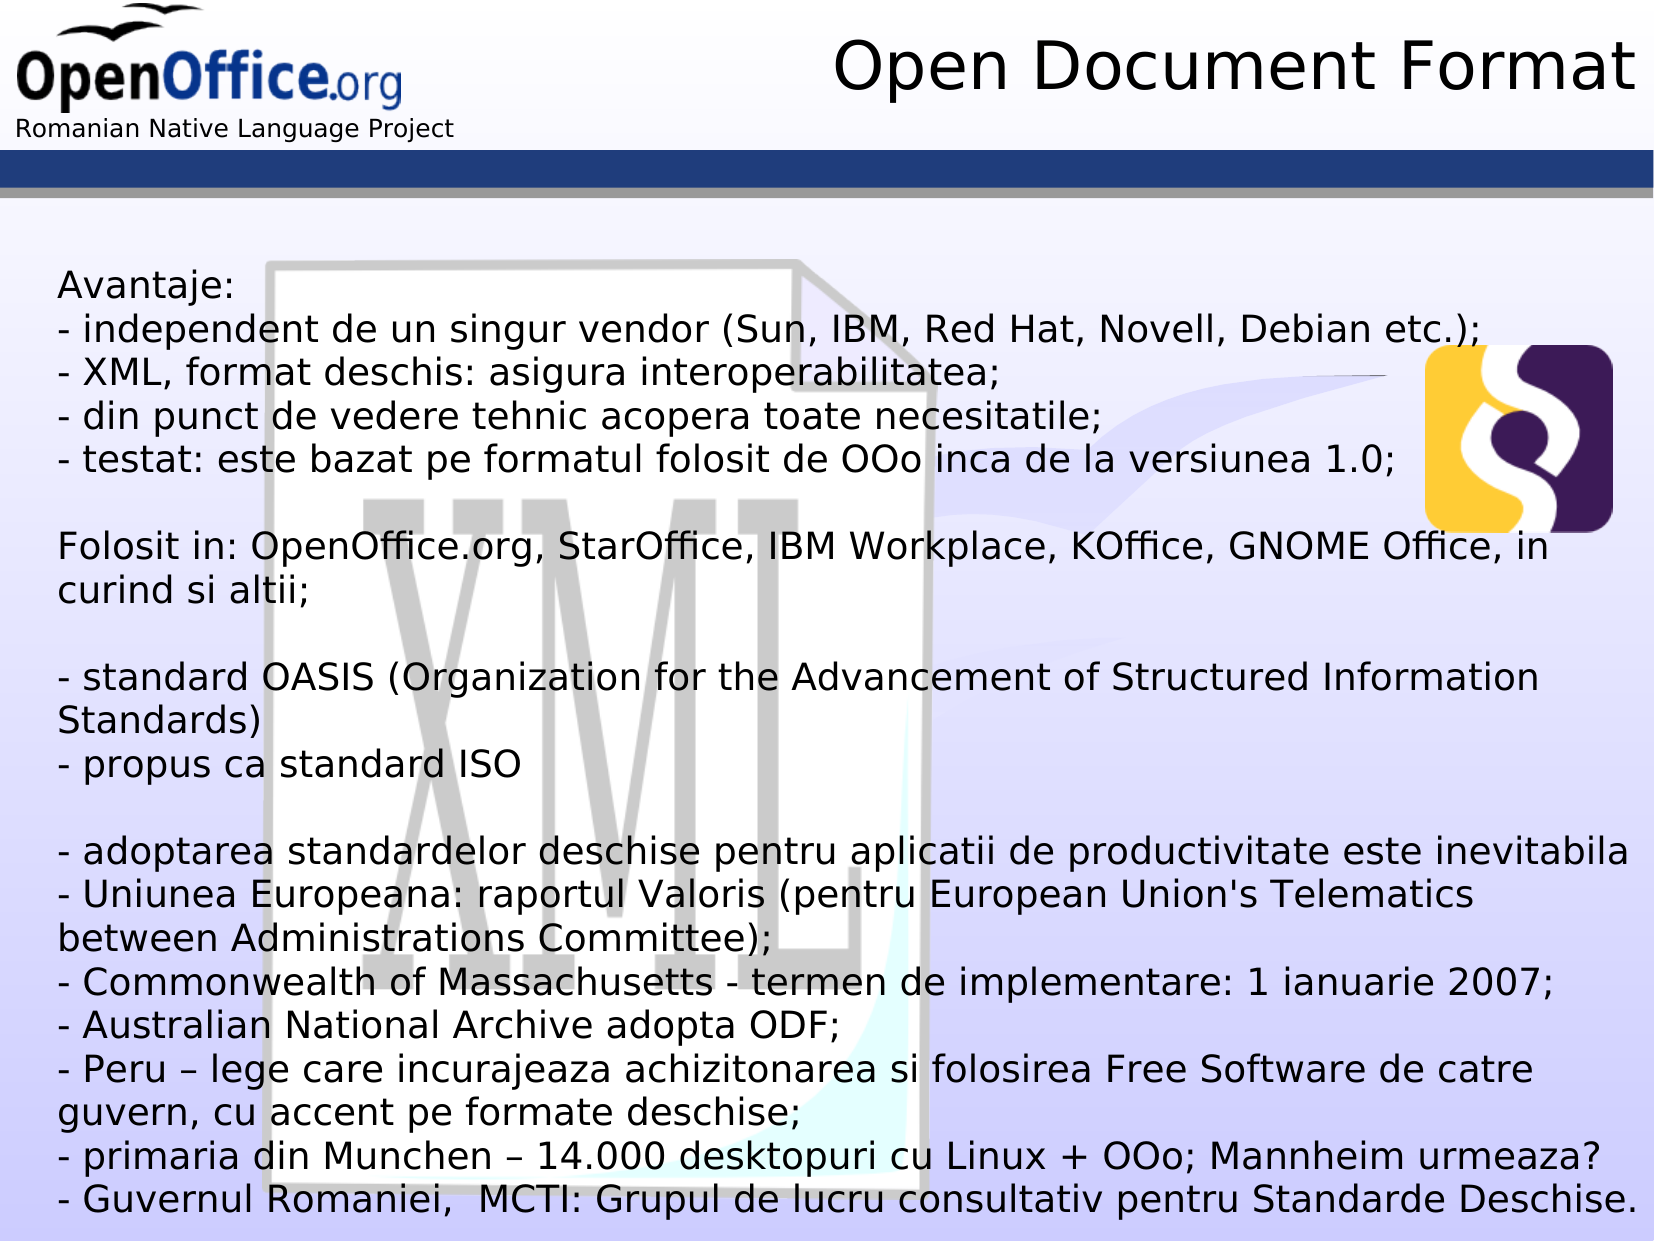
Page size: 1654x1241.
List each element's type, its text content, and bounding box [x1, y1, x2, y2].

picture [17, 3, 401, 107]
text_box Avantaje: - independent de un singur vendor (Sun, IBM, Red Hat, Novell, Debian etc.); - XML, format deschis: asigura interoperabilitatea; - din punct de vedere tehnic acopera toate necesitatile; - testat: este bazat pe formatul folosit de OOo inca de la versiunea 1.0; Folosit in: OpenOffice.org, StarOffice, IBM Workplace, KOffice, GNOME Office, in curind si altii; - standard OASIS (Organization for the Advancement of Structured Information Standards) - propus ca standard ISO - adoptarea standardelor deschise pentru aplicatii de productivitate este inevitabila - Uniunea Europeana: raportul Valoris (pentru European Union's Telematics between Administrations Committee); - Commonwealth of Massachusetts - termen de implementare: 1 ianuarie 2007; - Australian National Archive adopta ODF; - Peru – lege care incurajeaza achizitonarea si folosirea Free Software de catre guvern, cu accent pe formate deschise; - primaria din Munchen – 14.000 desktopuri cu Linux + OOo; Mannheim urmeaza? - Guvernul Romaniei, MCTI: Grupul de lucru consultativ pentru Standarde Deschise. [42, 256, 1621, 1229]
text_box Romanian Native Language Project [0, 107, 471, 152]
text_box [0, 150, 1654, 199]
text_box Open Document Format [817, 19, 1654, 113]
